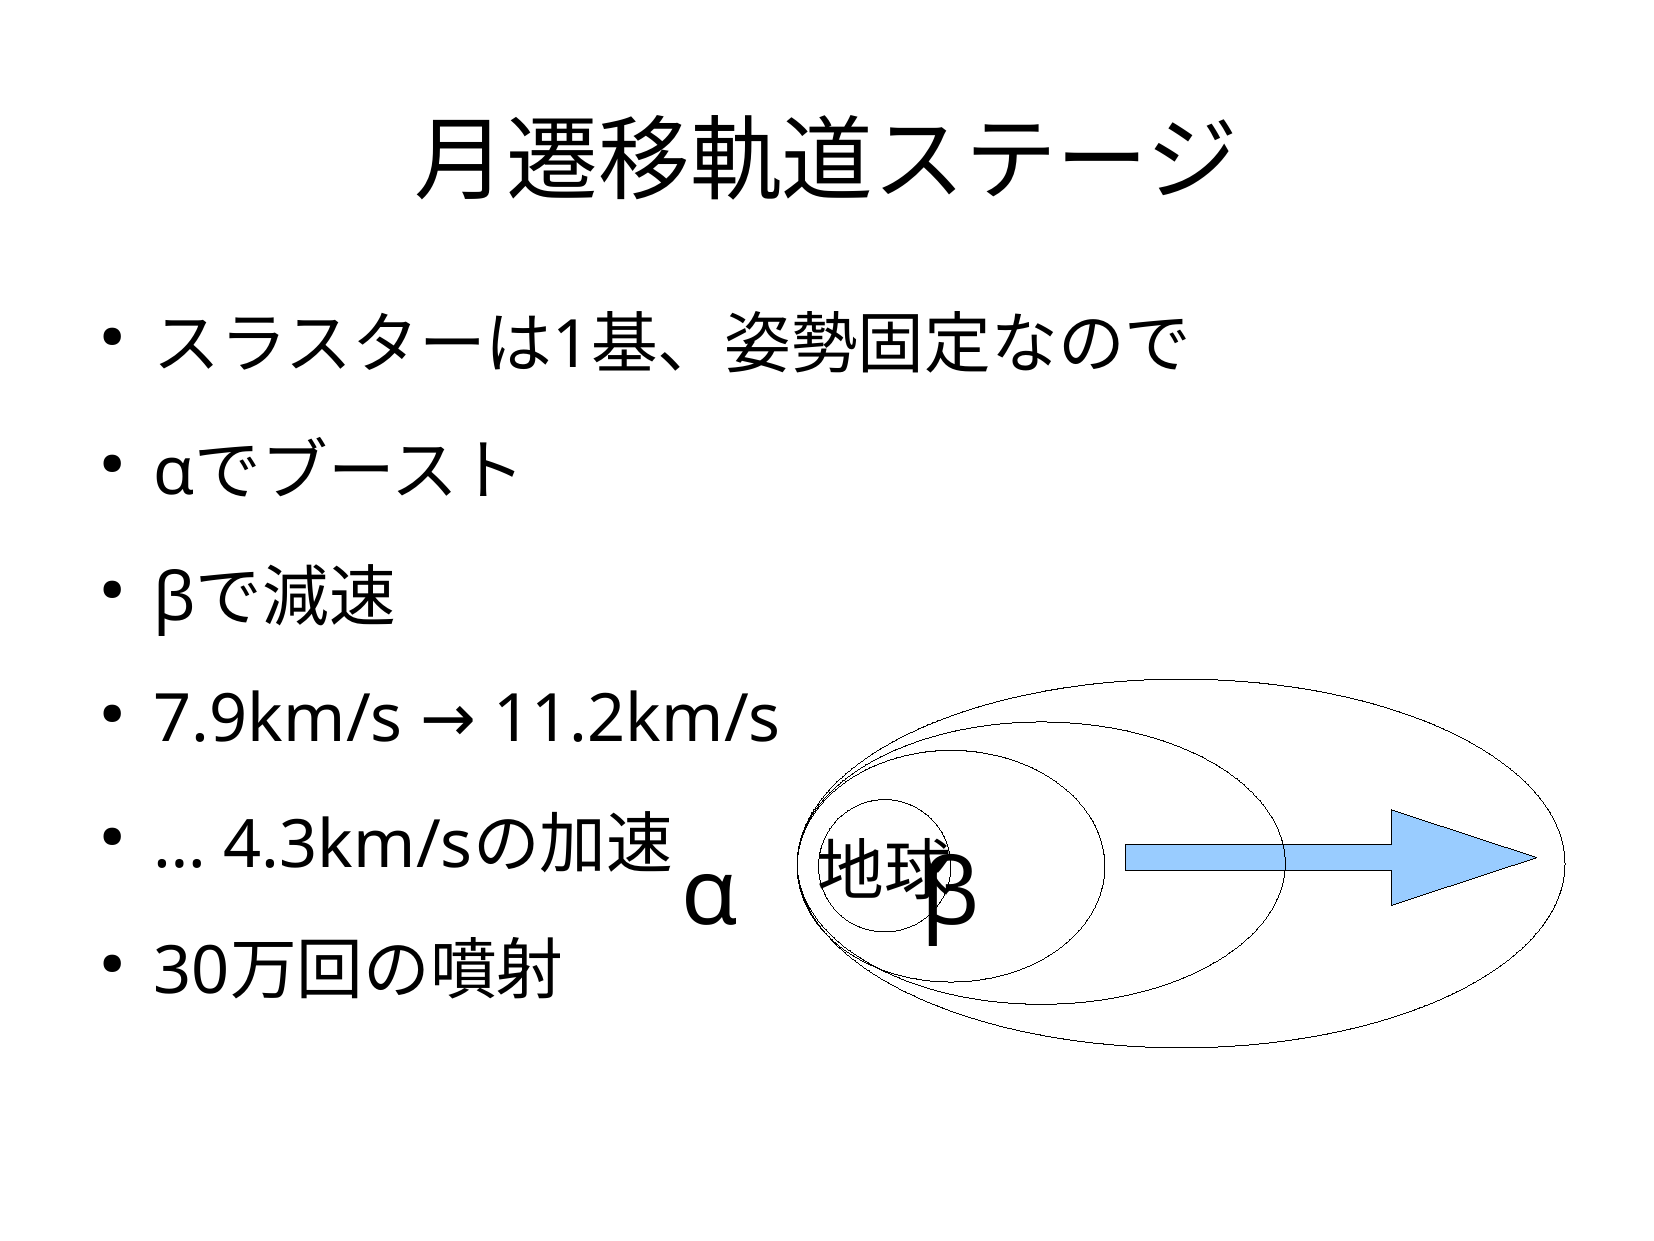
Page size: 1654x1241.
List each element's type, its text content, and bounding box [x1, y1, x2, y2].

text_box 地球 [849, 799, 921, 810]
title 月遷移軌道ステージ [82, 56, 1571, 250]
text_box [1125, 809, 1537, 906]
list スラスターは1基、姿勢固定なので αでブースト βで減速 7.9km/s → 11.2km/s … 4.3km/sの加速 30万回の噴射 [82, 290, 1571, 1109]
text_box 地球 [855, 925, 915, 932]
text_box α β [666, 810, 1064, 925]
